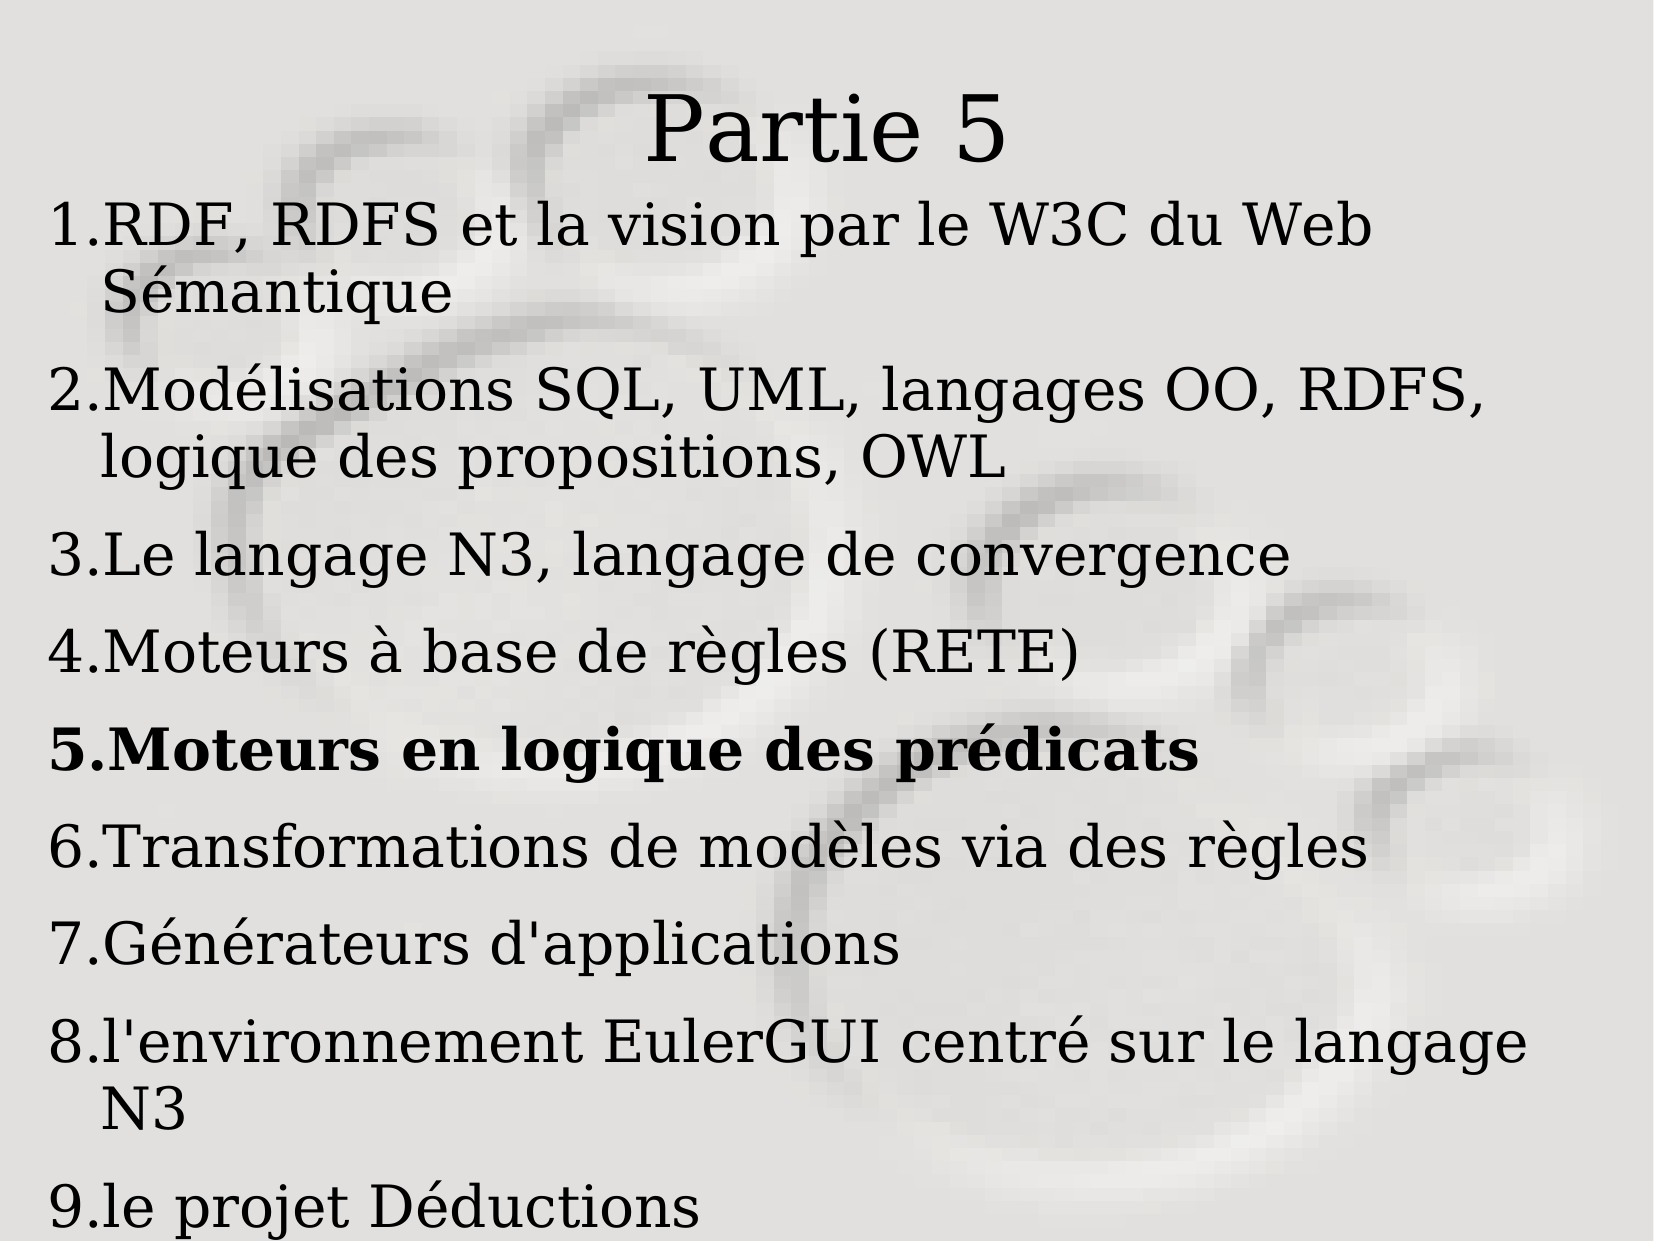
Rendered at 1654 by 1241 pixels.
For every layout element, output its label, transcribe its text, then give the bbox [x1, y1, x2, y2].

title Partie 5 [121, 25, 1534, 191]
picture [0, 0, 1654, 1241]
list RDF, RDFS et la vision par le W3C du Web Sémantique Modélisations SQL, UML, langages OO, RDFS, logique des propositions, OWL Le langage N3, langage de convergence Moteurs à base de règles (RETE) Moteurs en logique des prédicats Transformations de modèles via des règles Générateurs d'applications l'environnement EulerGUI centré sur le langage N3 le projet Déductions [29, 191, 1565, 1241]
